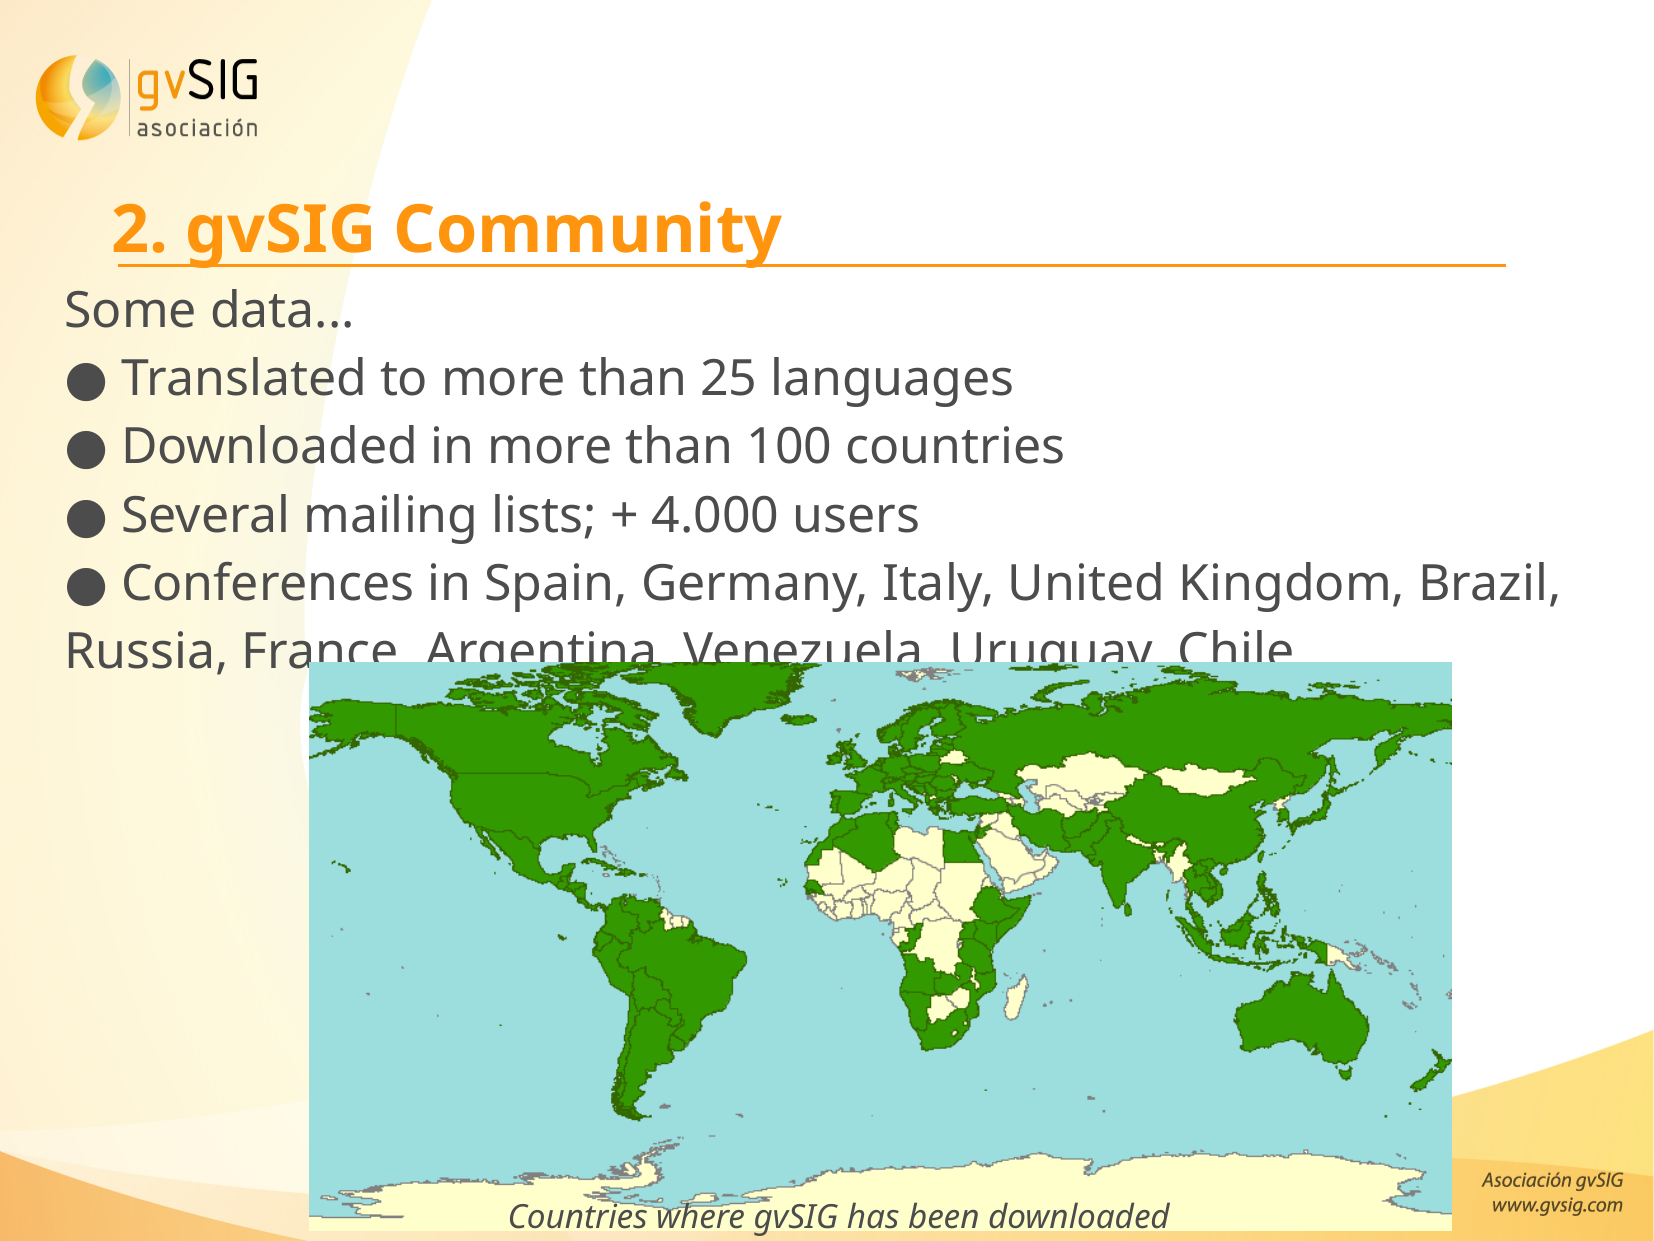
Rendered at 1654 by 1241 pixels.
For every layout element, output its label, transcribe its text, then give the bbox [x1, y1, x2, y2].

picture [0, 0, 1654, 1241]
title 2. gvSIG Community [111, 177, 1600, 276]
title Some data... ● Translated to more than 25 languages ● Downloaded in more than 100 countries ● Several mailing lists; + 4.000 users ● Conferences in Spain, Germany, Italy, United Kingdom, Brazil, Russia, France, Argentina, Venezuela, Uruguay, Chile... [64, 303, 1630, 654]
title Countries where gvSIG has been downloaded [507, 1171, 1344, 1241]
